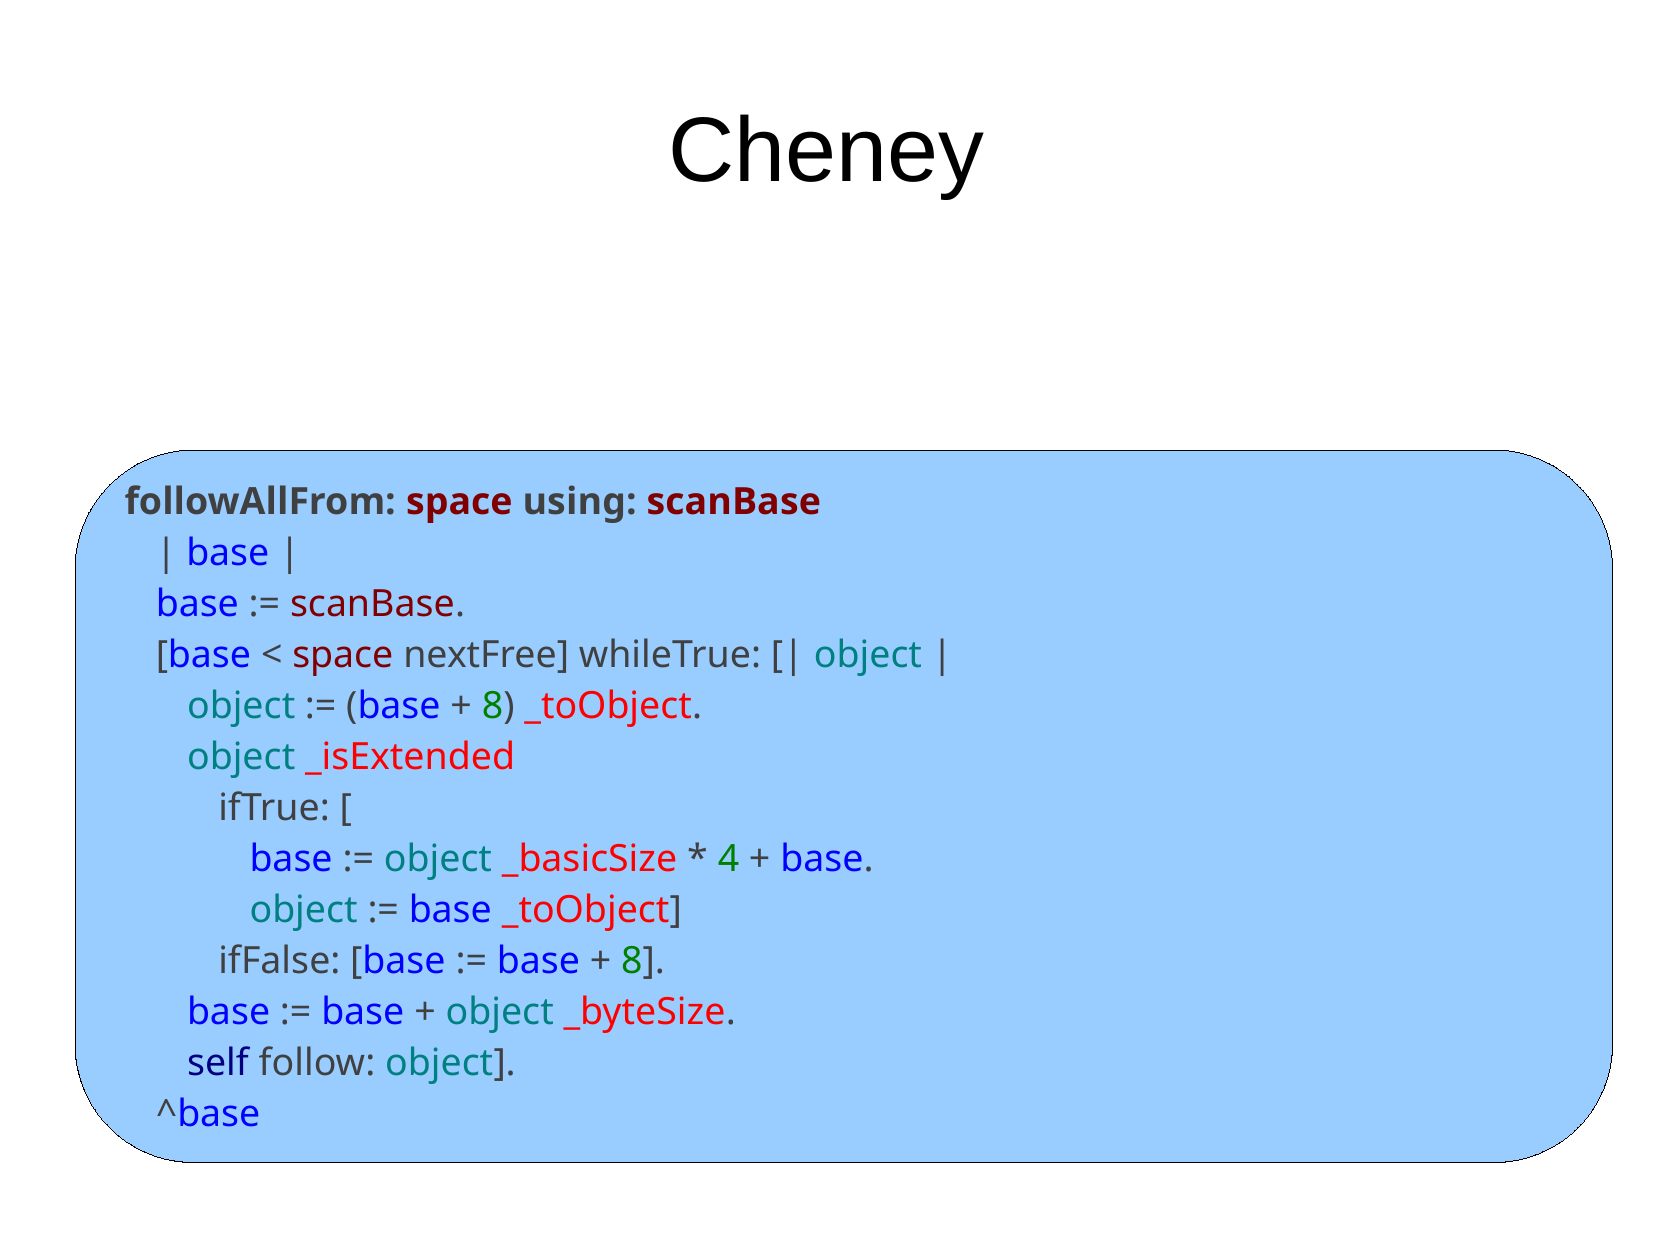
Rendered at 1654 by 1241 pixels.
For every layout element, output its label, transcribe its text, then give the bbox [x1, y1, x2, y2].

text_box Cheney [143, 91, 1511, 209]
text_box followAllFrom: space using: scanBase | base | base := scanBase. [base < space nextFree] whileTrue: [| object | object := (base + 8) _toObject. object _isExtended ifTrue: [ base := object _basicSize * 4 + base. object := base _toObject] ifFalse: [base := base + 8]. base := base + object _byteSize. self follow: object]. ^base [75, 450, 1613, 1163]
